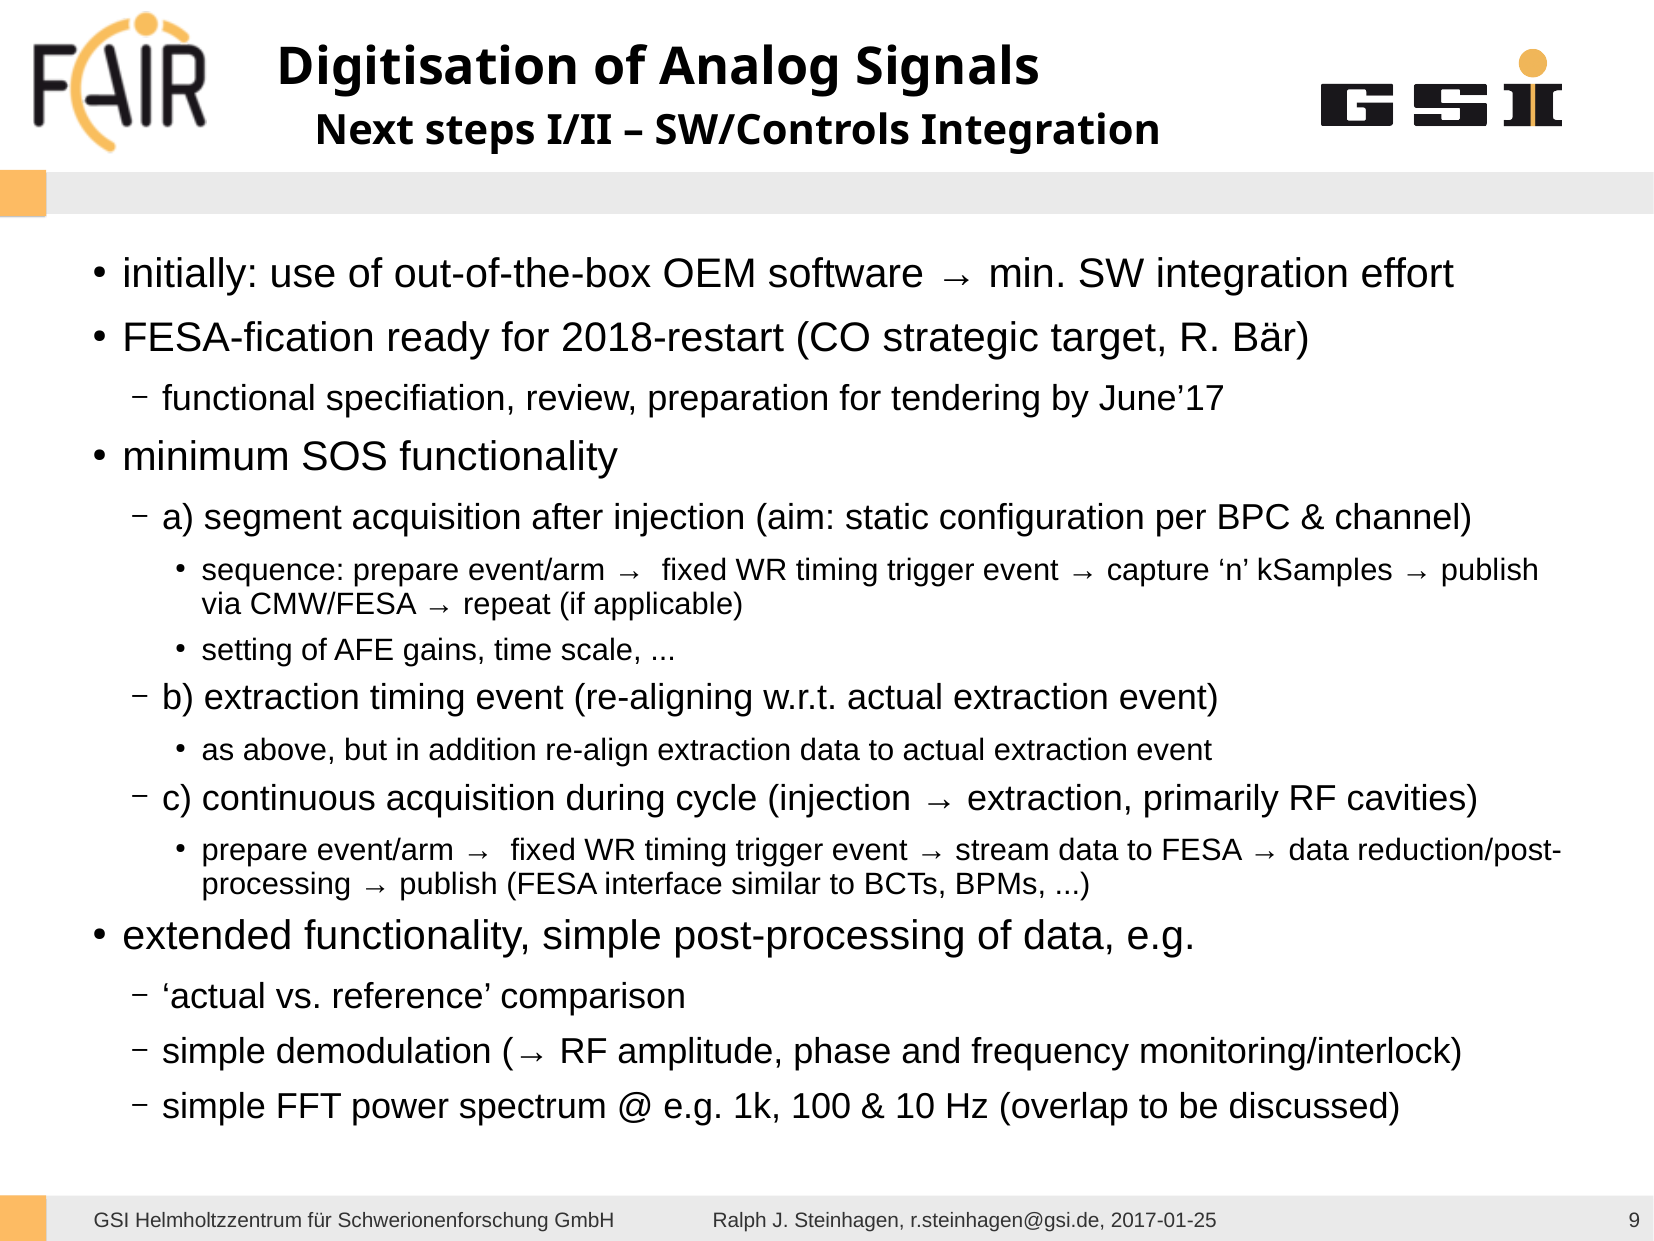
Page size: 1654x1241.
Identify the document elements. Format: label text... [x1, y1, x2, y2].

list initially: use of out-of-the-box OEM software → min. SW integration effort FESA-fication ready for 2018-restart (CO strategic target, R. Bär) functional specifiation, review, preparation for tendering by June’17 minimum SOS functionality a) segment acquisition after injection (aim: static configuration per BPC & channel) sequence: prepare event/arm → fixed WR timing trigger event → capture ‘n’ kSamples → publish via CMW/FESA → repeat (if applicable) setting of AFE gains, time scale, ... b) extraction timing event (re-aligning w.r.t. actual extraction event) as above, but in addition re-align extraction data to actual extraction event c) continuous acquisition during cycle (injection → extraction, primarily RF cavities) prepare event/arm → fixed WR timing trigger event → stream data to FESA → data reduction/post-processing → publish (FESA interface similar to BCTs, BPMs, ...) extended functionality, simple post-processing of data, e.g. ‘actual vs. reference’ comparison simple demodulation (→ RF amplitude, phase and frequency monitoring/interlock) simple FFT power spectrum @ e.g. 1k, 100 & 10 Hz (overlap to be discussed) [82, 249, 1571, 1158]
picture [1319, 46, 1564, 129]
picture [33, 10, 207, 155]
title Digitisation of Analog Signals Next steps I/II – SW/Controls Integration [239, 23, 1301, 162]
